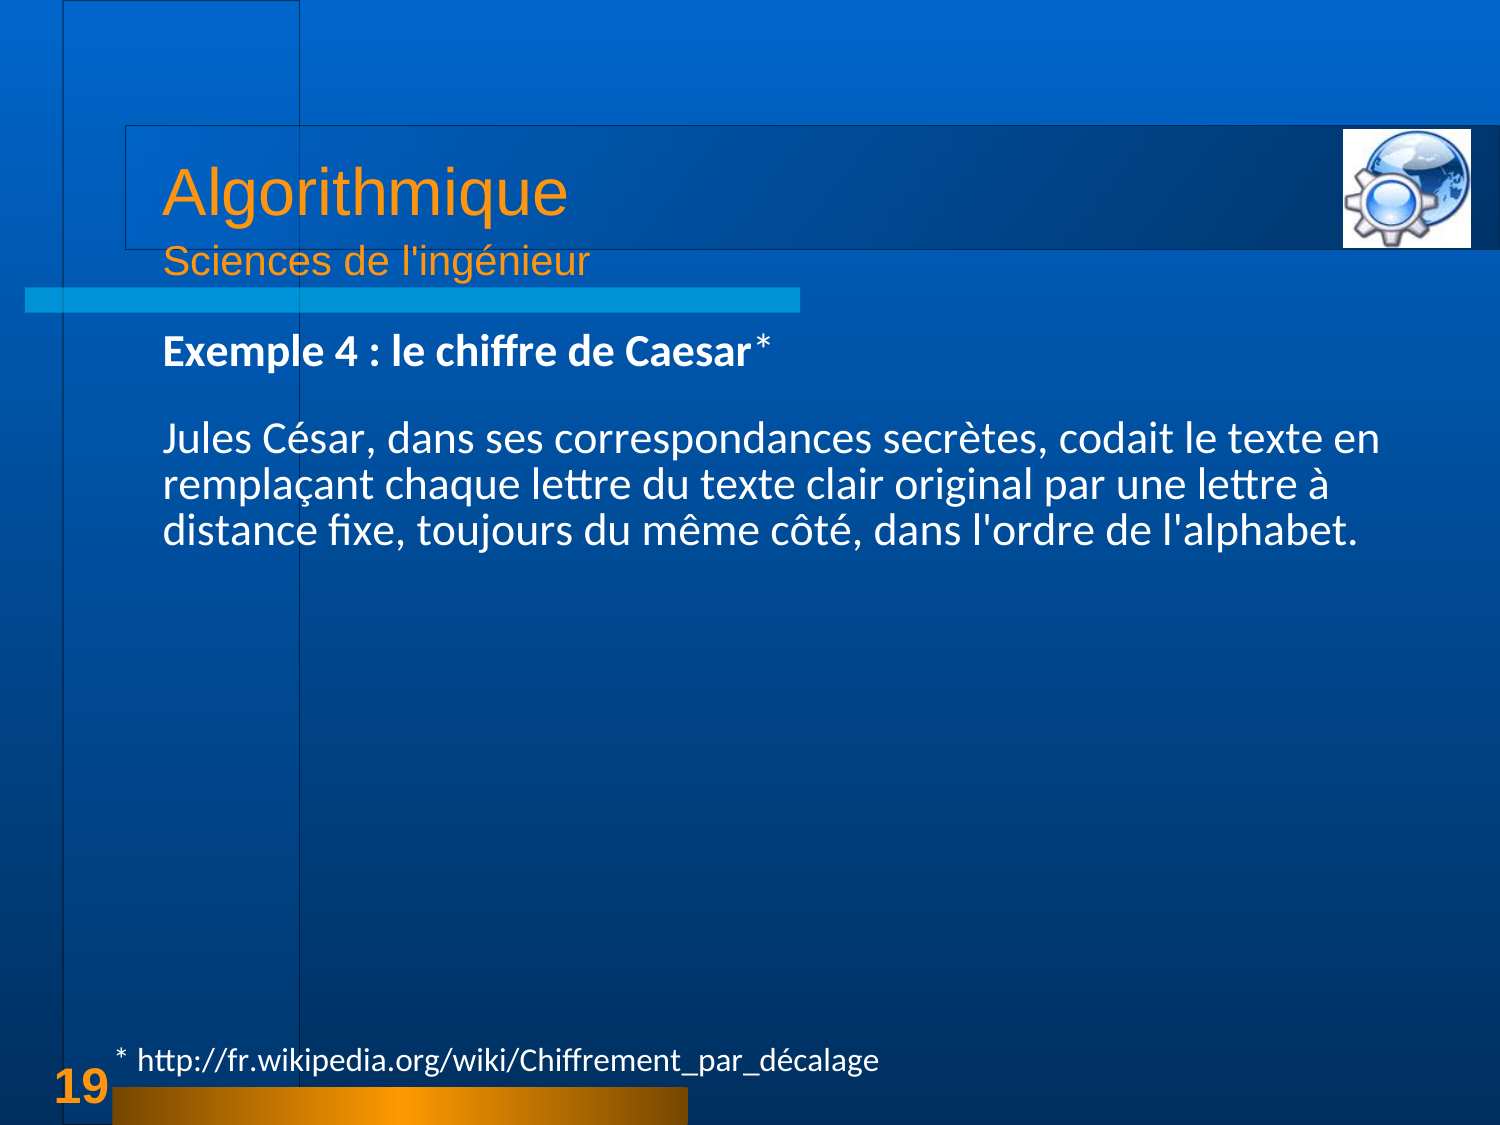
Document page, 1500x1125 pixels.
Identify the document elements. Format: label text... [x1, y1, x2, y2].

text_box Exemple 4 : le chiffre de Caesar* Jules César, dans ses correspondances secrètes, codait le texte en remplaçant chaque lettre du texte clair original par une lettre à distance fixe, toujours du même côté, dans l'ordre de l'alphabet. [147, 324, 1418, 614]
picture [1343, 129, 1471, 248]
text_box * http://fr.wikipedia.org/wiki/Chiffrement_par_décalage [98, 1039, 1152, 1095]
